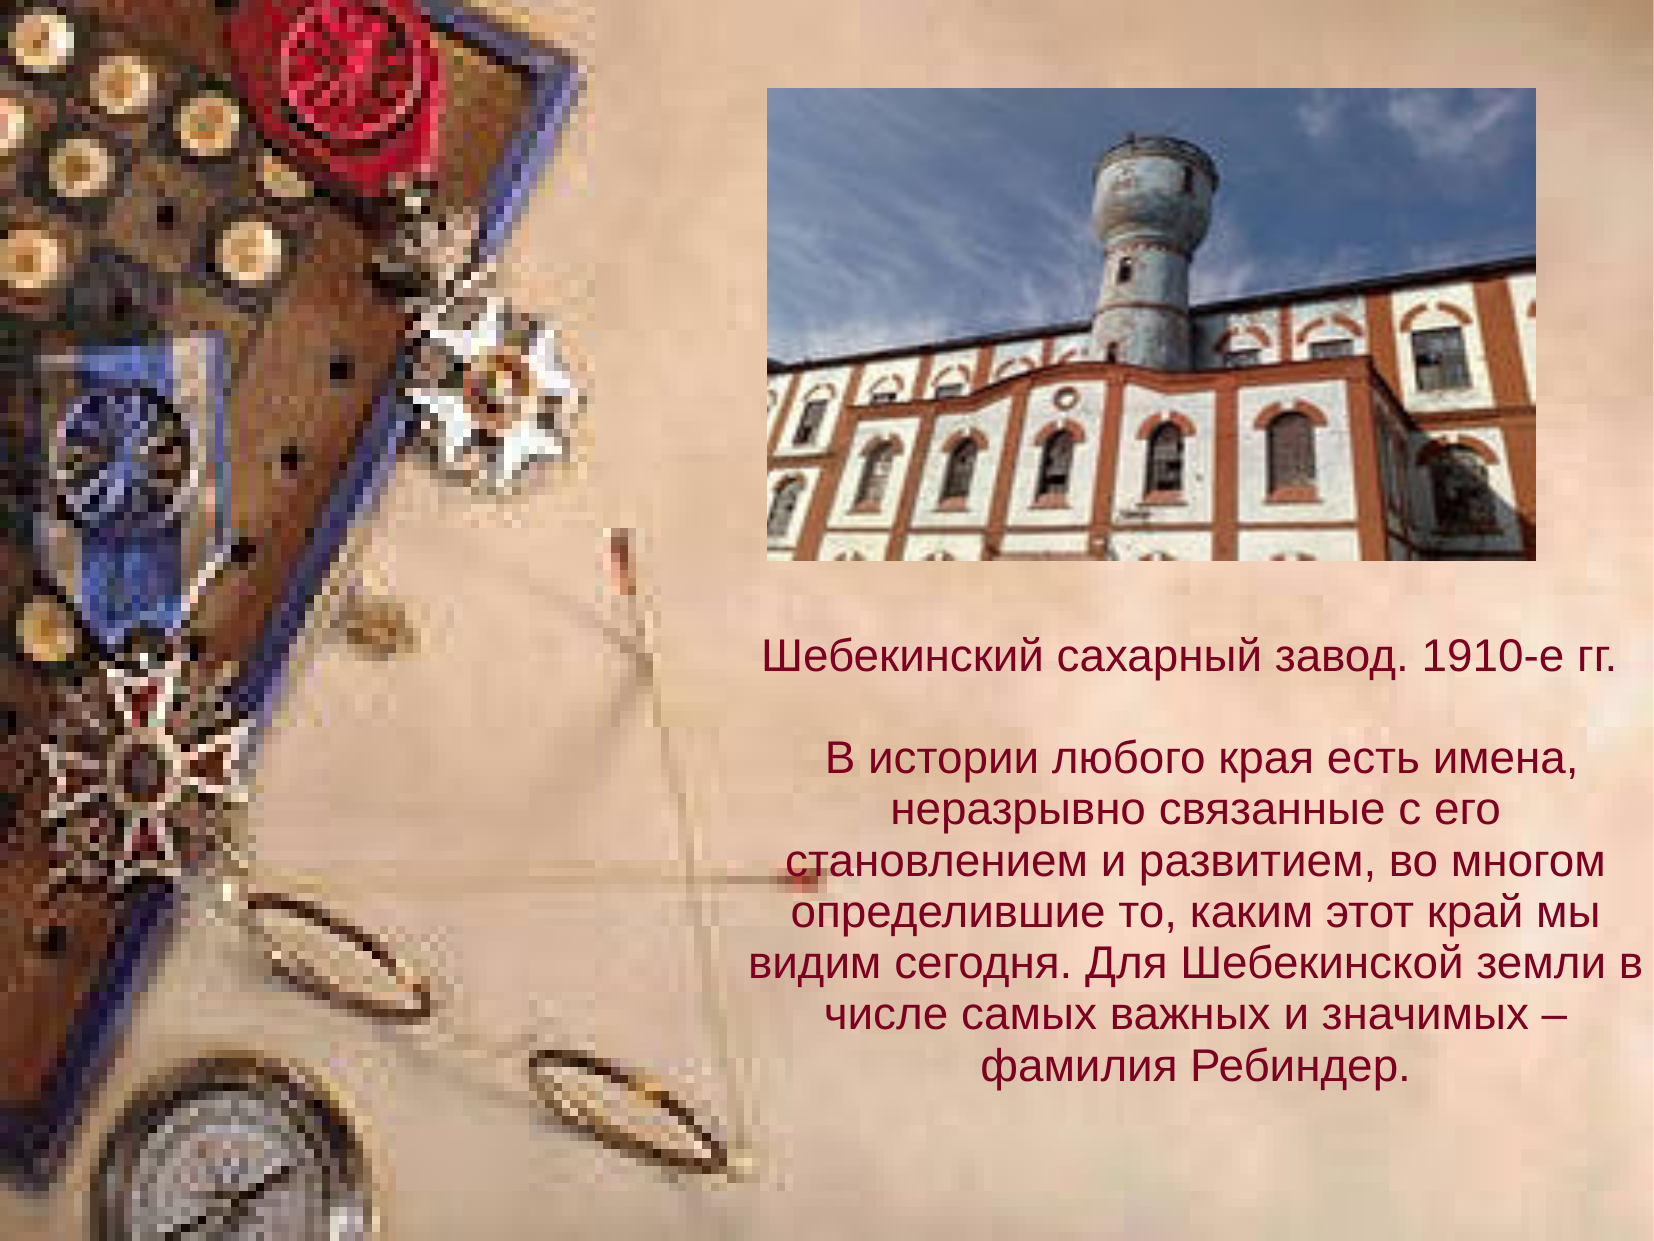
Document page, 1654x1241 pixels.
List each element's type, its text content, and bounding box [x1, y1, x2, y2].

picture [0, 0, 1654, 1241]
title Шебекинский сахарный завод. 1910-е гг. В истории любого края есть имена, неразрывно связанные с его становлением и развитием, во многом определившие то, каким этот край мы видим сегодня. Для Шебекинской земли в числе самых важных и значимых –фамилия Ребиндер. [738, 531, 1654, 1241]
